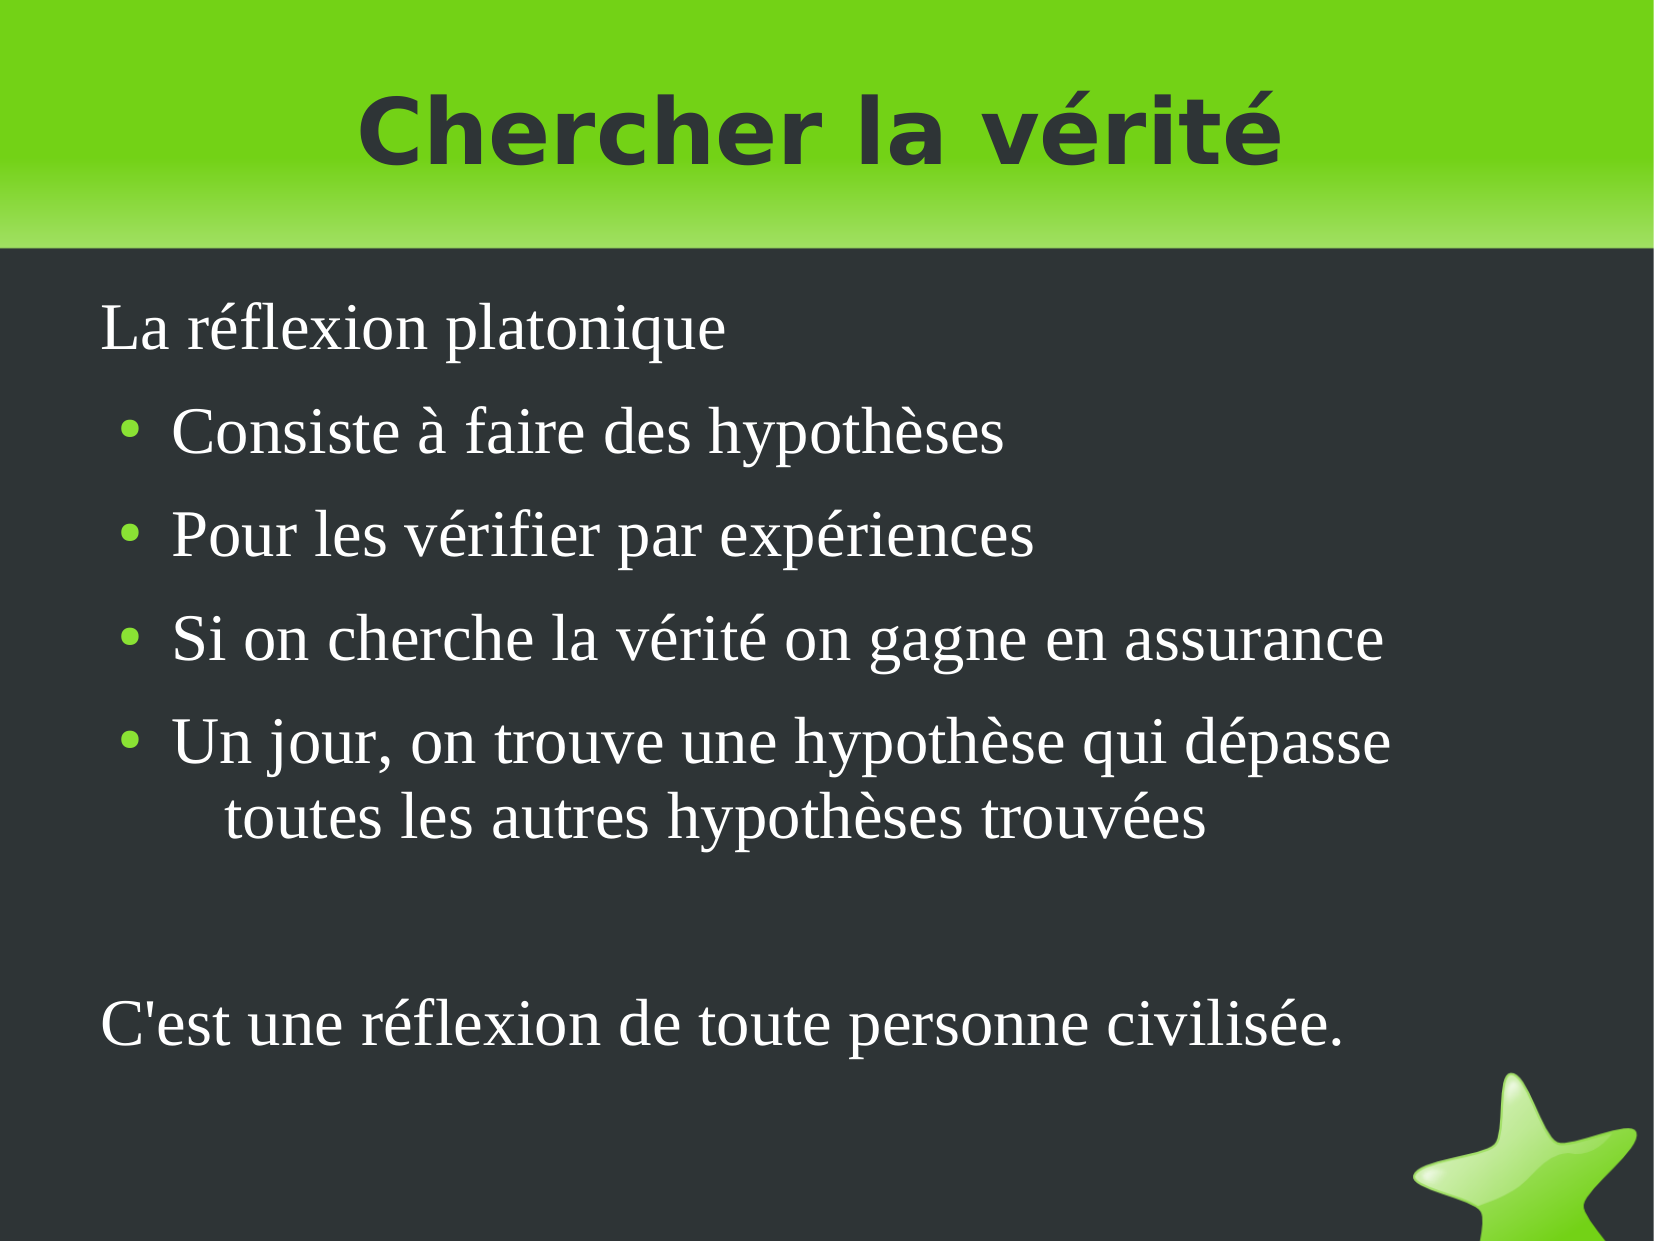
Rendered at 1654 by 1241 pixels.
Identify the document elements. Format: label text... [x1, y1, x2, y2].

picture [0, 0, 1654, 1241]
title Chercher la vérité [76, 36, 1565, 229]
list La réflexion platonique Consiste à faire des hypothèses Pour les vérifier par expériences Si on cherche la vérité on gagne en assurance Un jour, on trouve une hypothèse qui dépasse toutes les autres hypothèses trouvées C'est une réflexion de toute personne civilisée. [82, 290, 1571, 1094]
